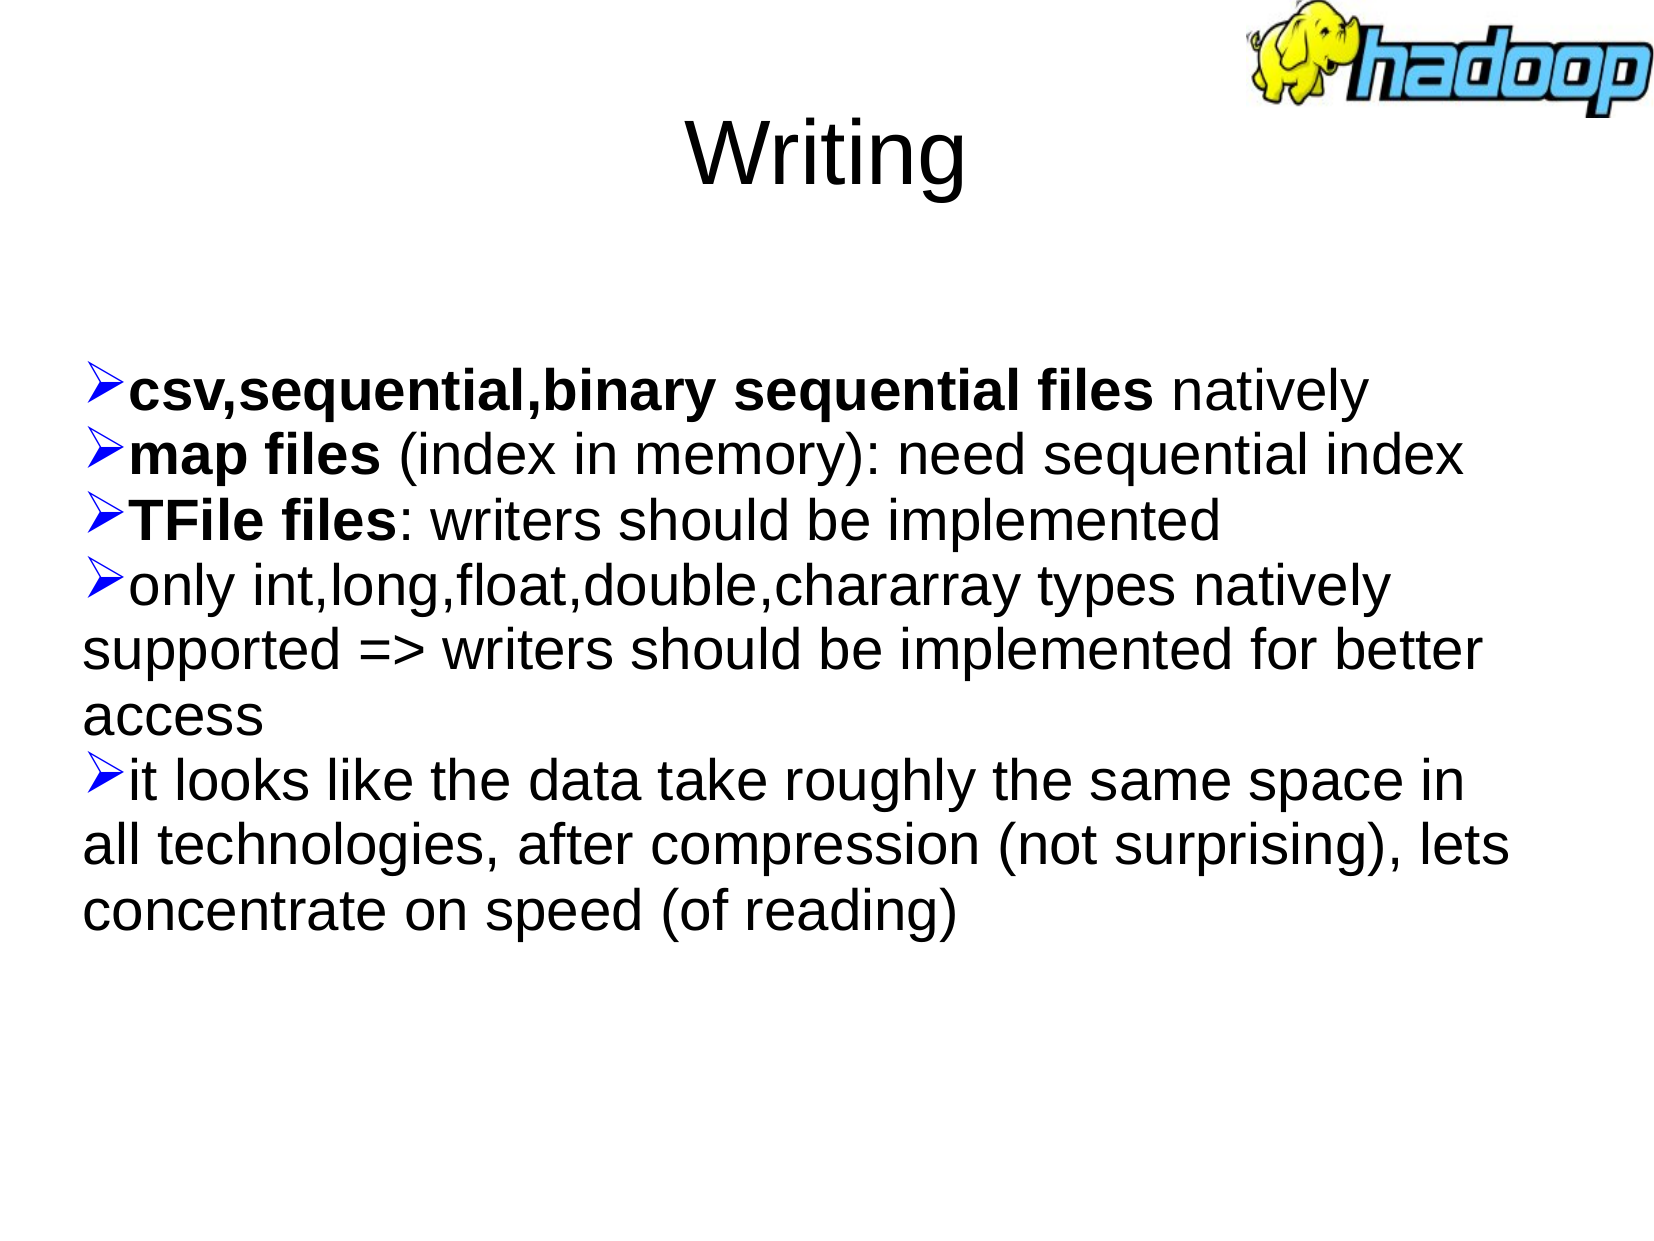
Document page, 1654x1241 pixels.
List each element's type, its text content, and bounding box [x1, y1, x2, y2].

title Writing [82, 49, 1571, 257]
subtitle csv,sequential,binary sequential files natively map files (index in memory): need sequential index TFile files: writers should be implemented only int,long,float,double,chararray types natively supported => writers should be implemented for better access it looks like the data take roughly the same space in all technologies, after compression (not surprising), lets concentrate on speed (of reading) [82, 290, 1538, 1010]
picture [1246, 0, 1654, 118]
